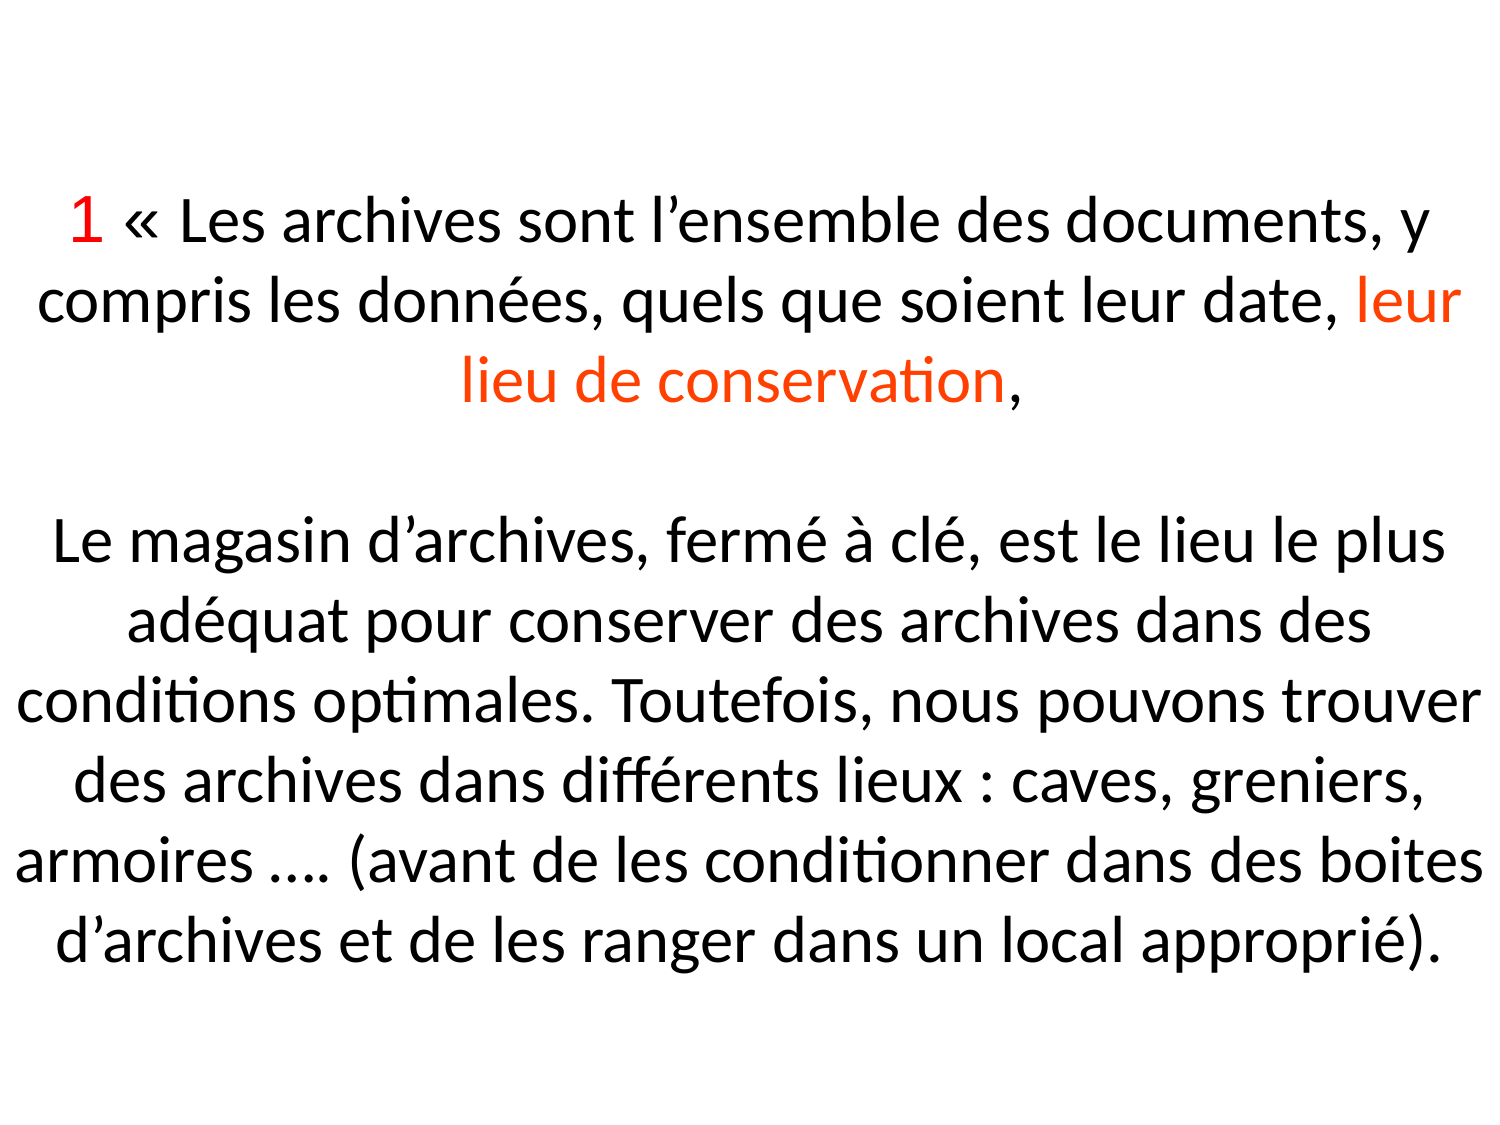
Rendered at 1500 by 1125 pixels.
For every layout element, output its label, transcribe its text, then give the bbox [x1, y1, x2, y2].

title 1 « Les archives sont l’ensemble des documents, y compris les données, quels que soient leur date, leur lieu de conservation, Le magasin d’archives, fermé à clé, est le lieu le plus adéquat pour conserver des archives dans des conditions optimales. Toutefois, nous pouvons trouver des archives dans différents lieux : caves, greniers, armoires …. (avant de les conditionner dans des boites d’archives et de les ranger dans un local approprié). [0, 29, 1500, 1122]
